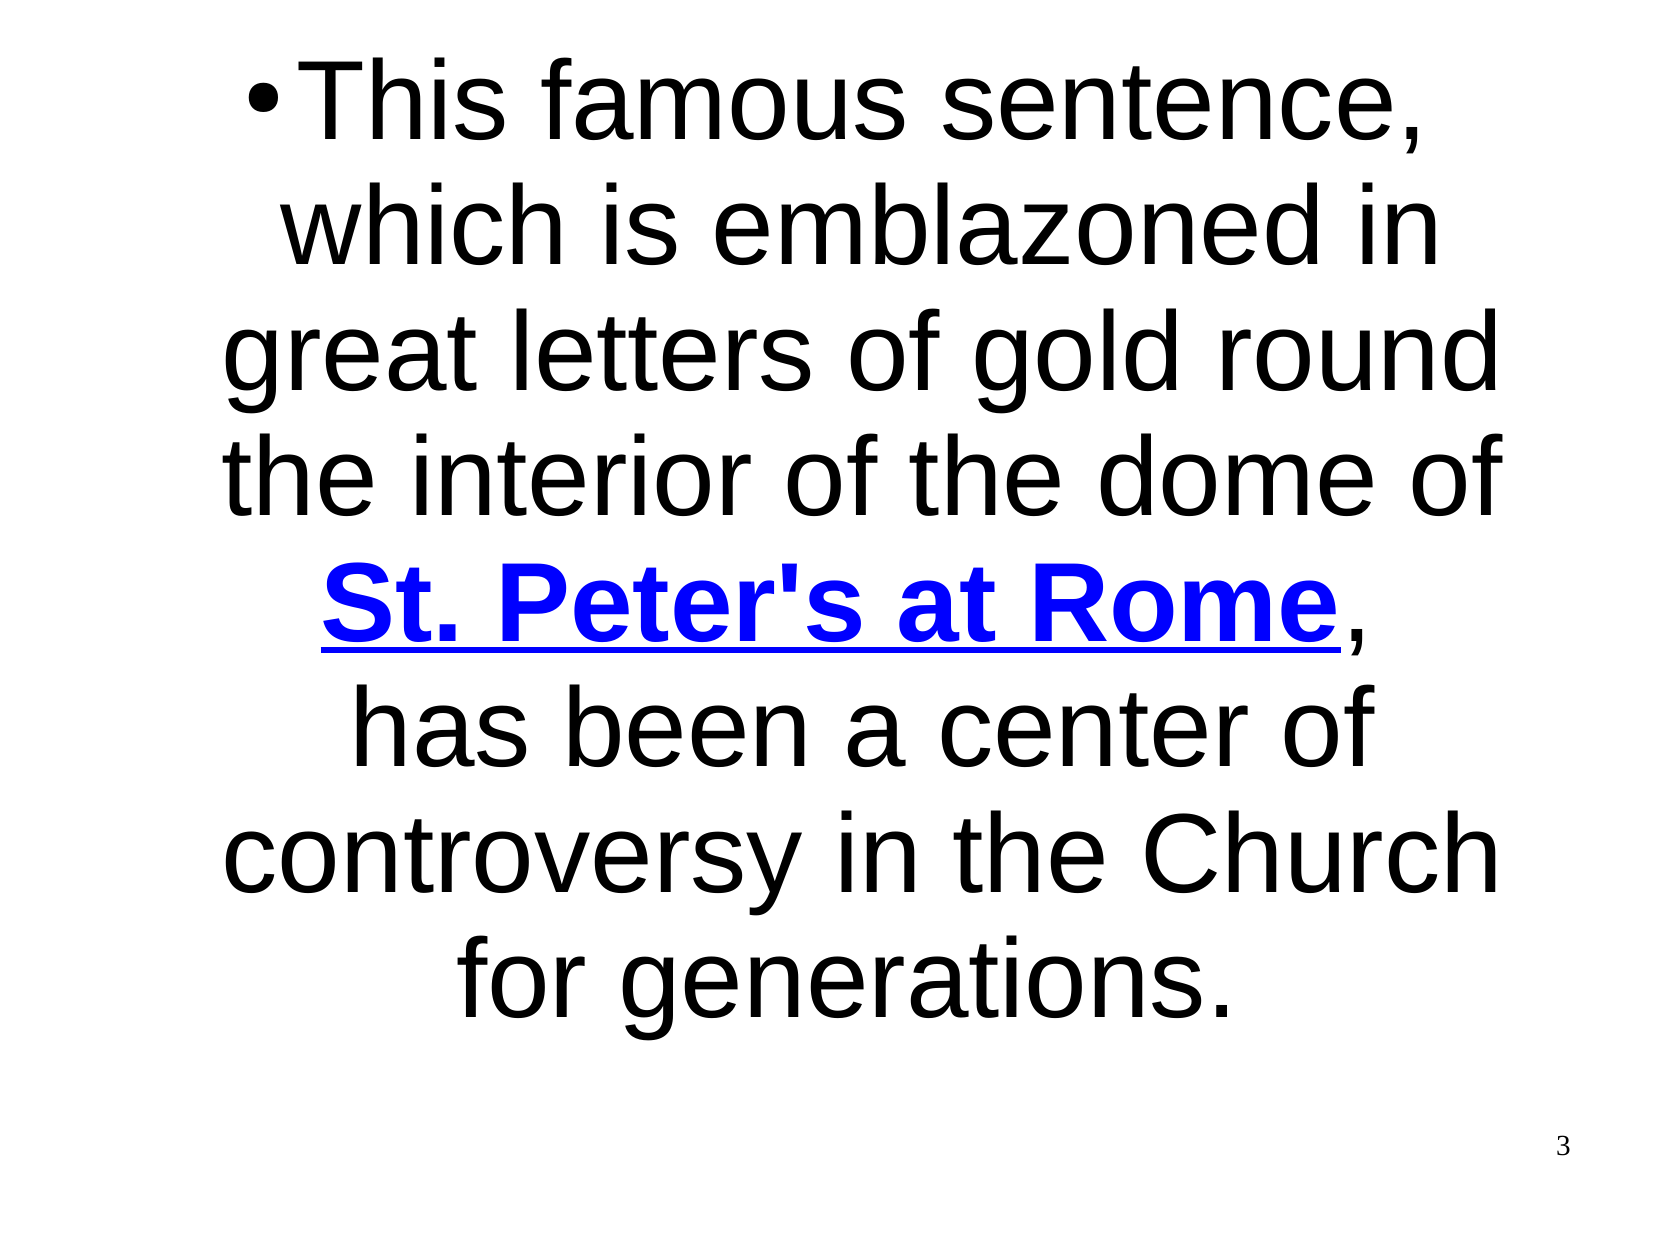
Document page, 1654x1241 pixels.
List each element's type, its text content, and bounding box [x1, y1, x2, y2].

list This famous sentence, which is emblazoned in great letters of gold round the interior of the dome of St. Peter's at Rome, has been a center of controversy in the Church for generations. [82, 37, 1571, 1109]
